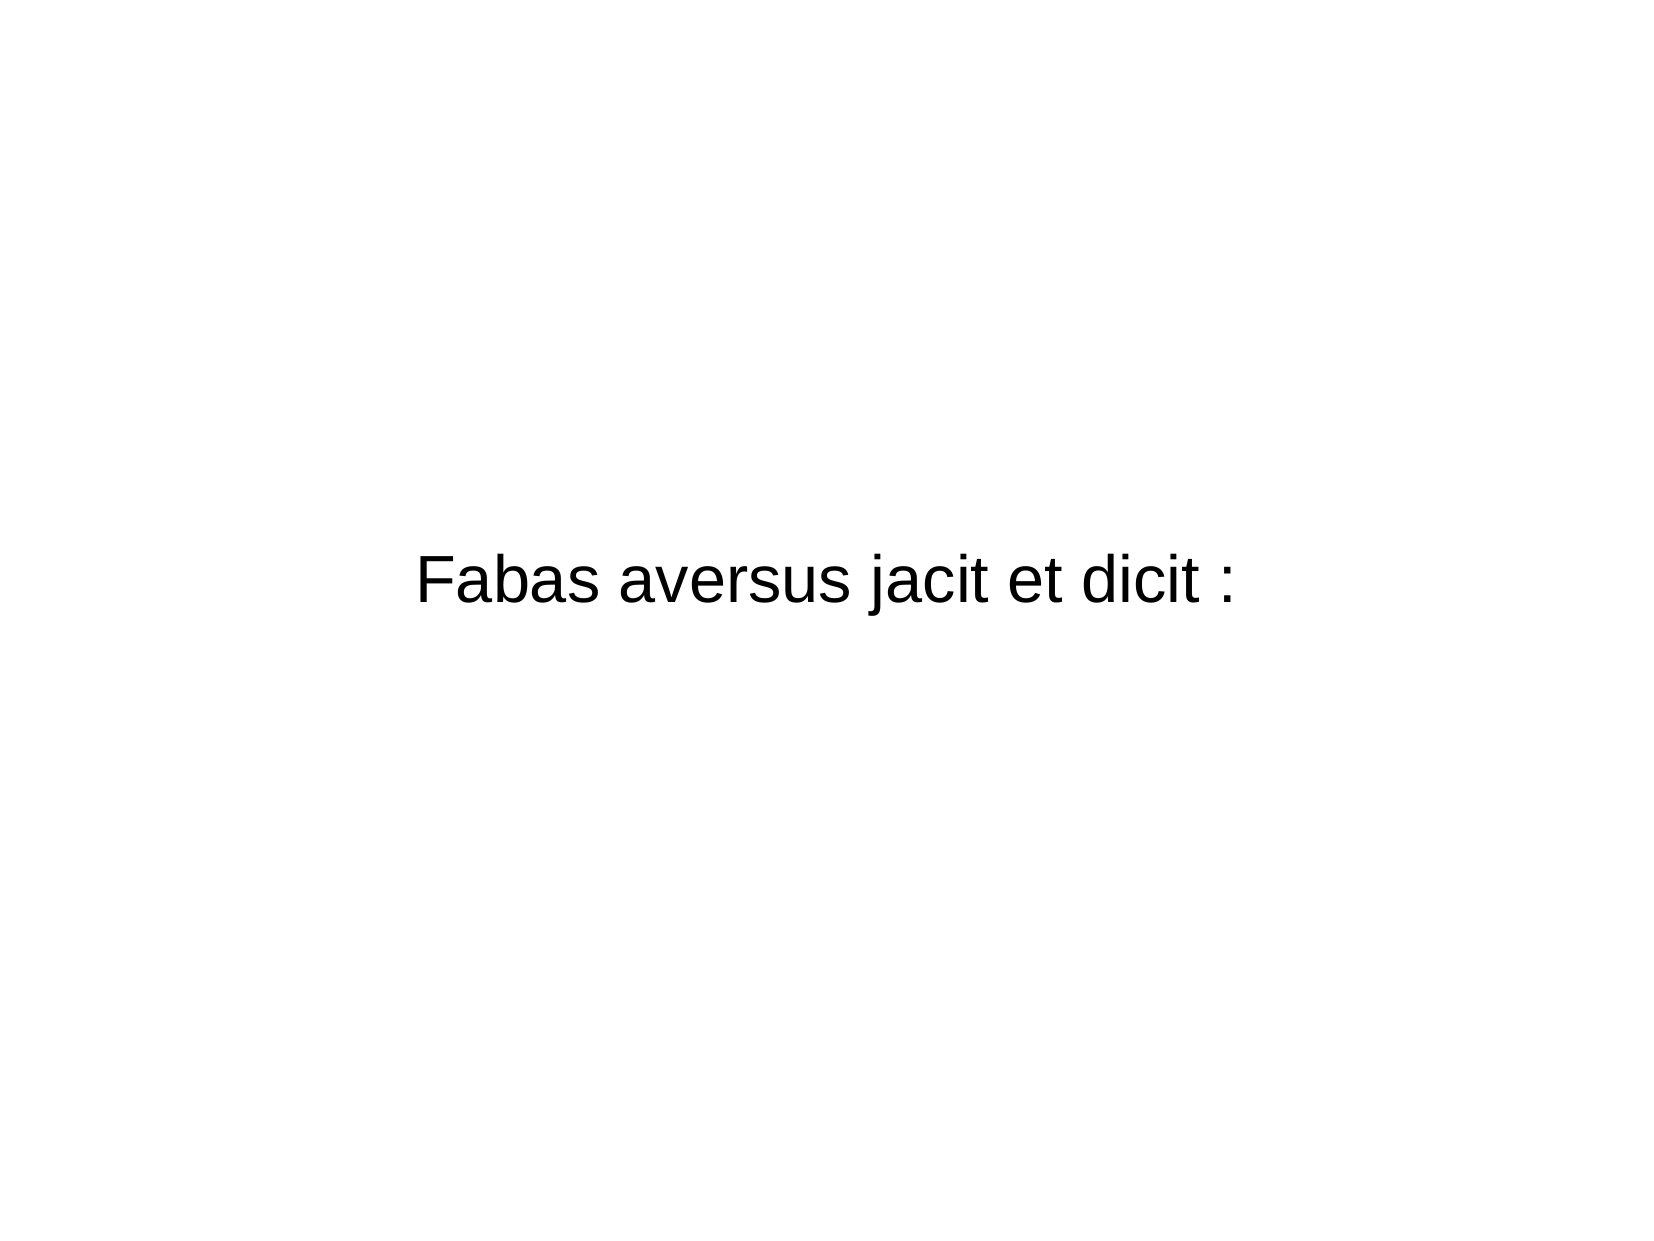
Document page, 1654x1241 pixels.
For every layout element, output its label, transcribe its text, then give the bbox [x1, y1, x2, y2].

subtitle Fabas aversus jacit et dicit : [82, 56, 1571, 1102]
